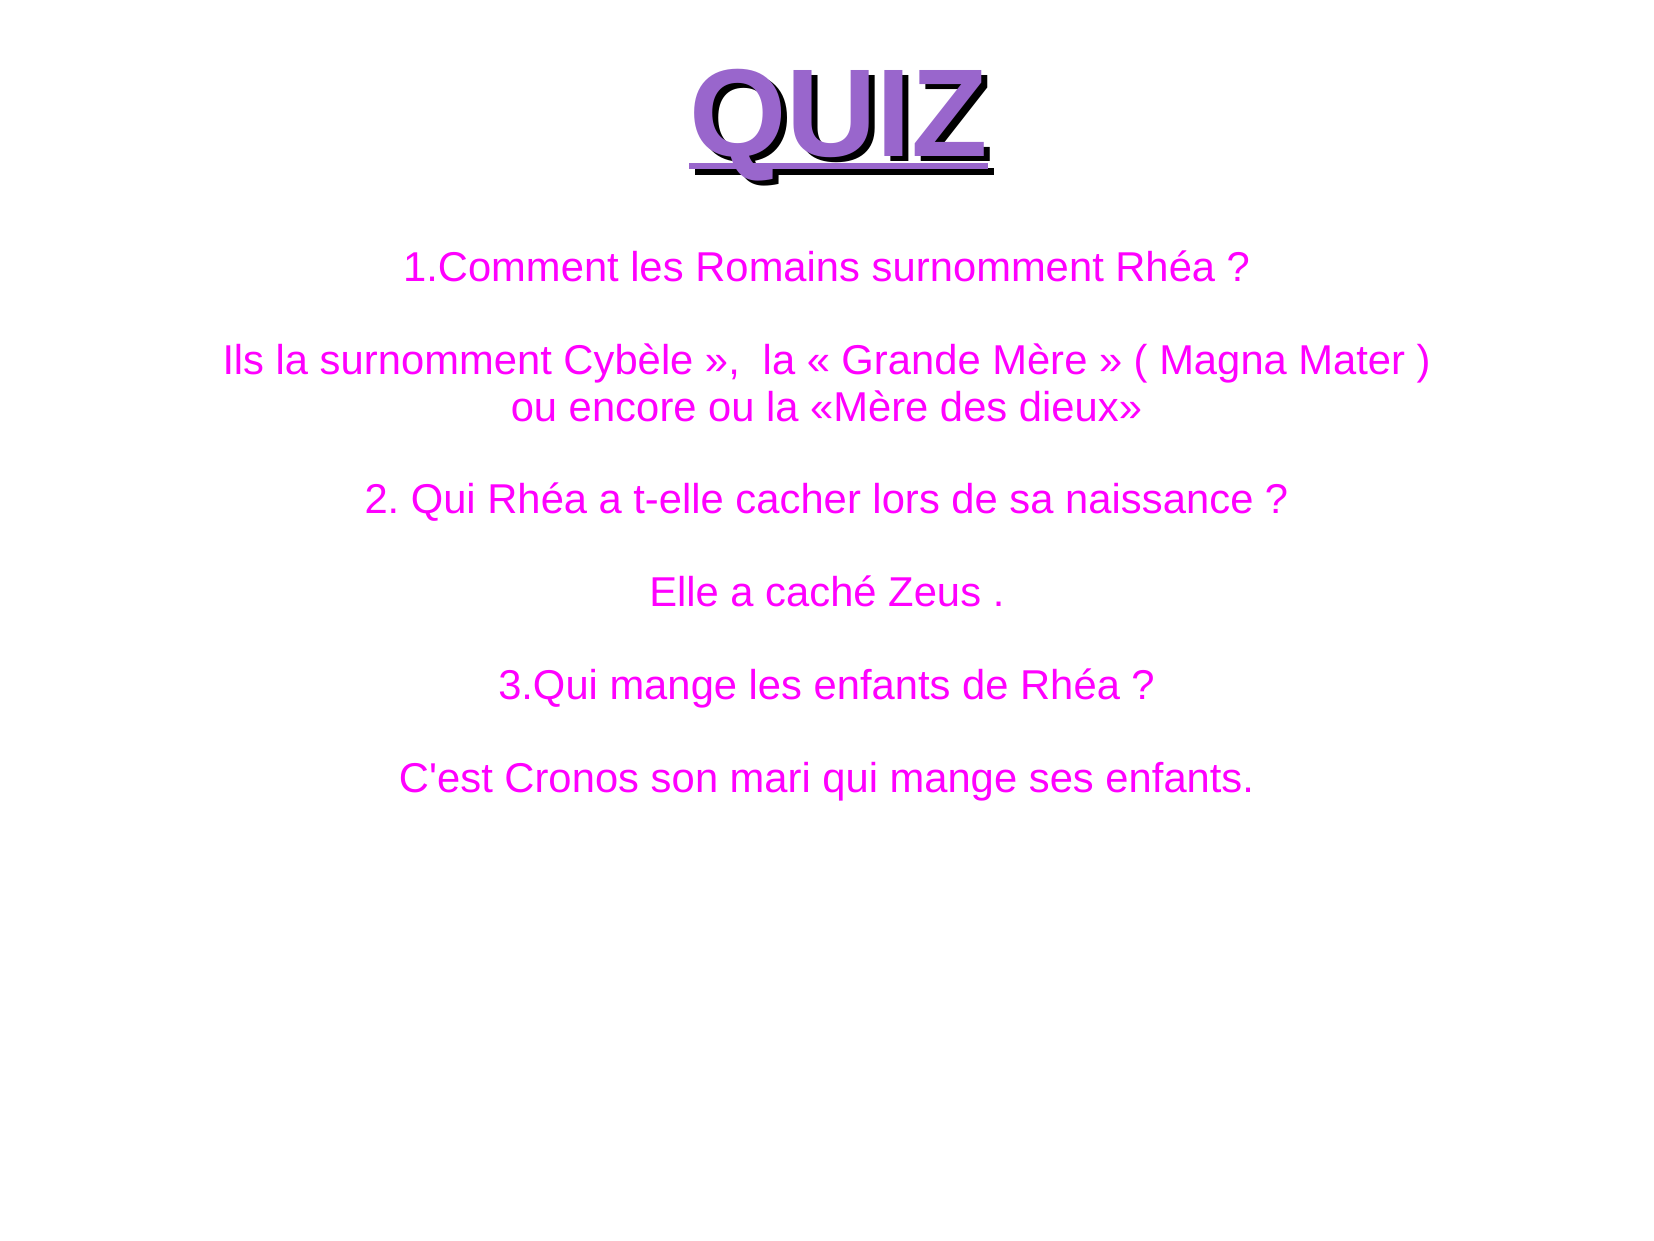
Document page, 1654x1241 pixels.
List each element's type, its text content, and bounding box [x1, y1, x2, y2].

text_box QUIZ [35, 35, 1642, 190]
text_box 1.Comment les Romains surnomment Rhéa ? Ils la surnomment Cybèle », la « Grande Mère » ( Magna Mater ) ou encore ou la «Mère des dieux» 2. Qui Rhéa a t-elle cacher lors de sa naissance ? Elle a caché Zeus . 3.Qui mange les enfants de Rhéa ? C'est Cronos son mari qui mange ses enfants. [0, 190, 1654, 1241]
